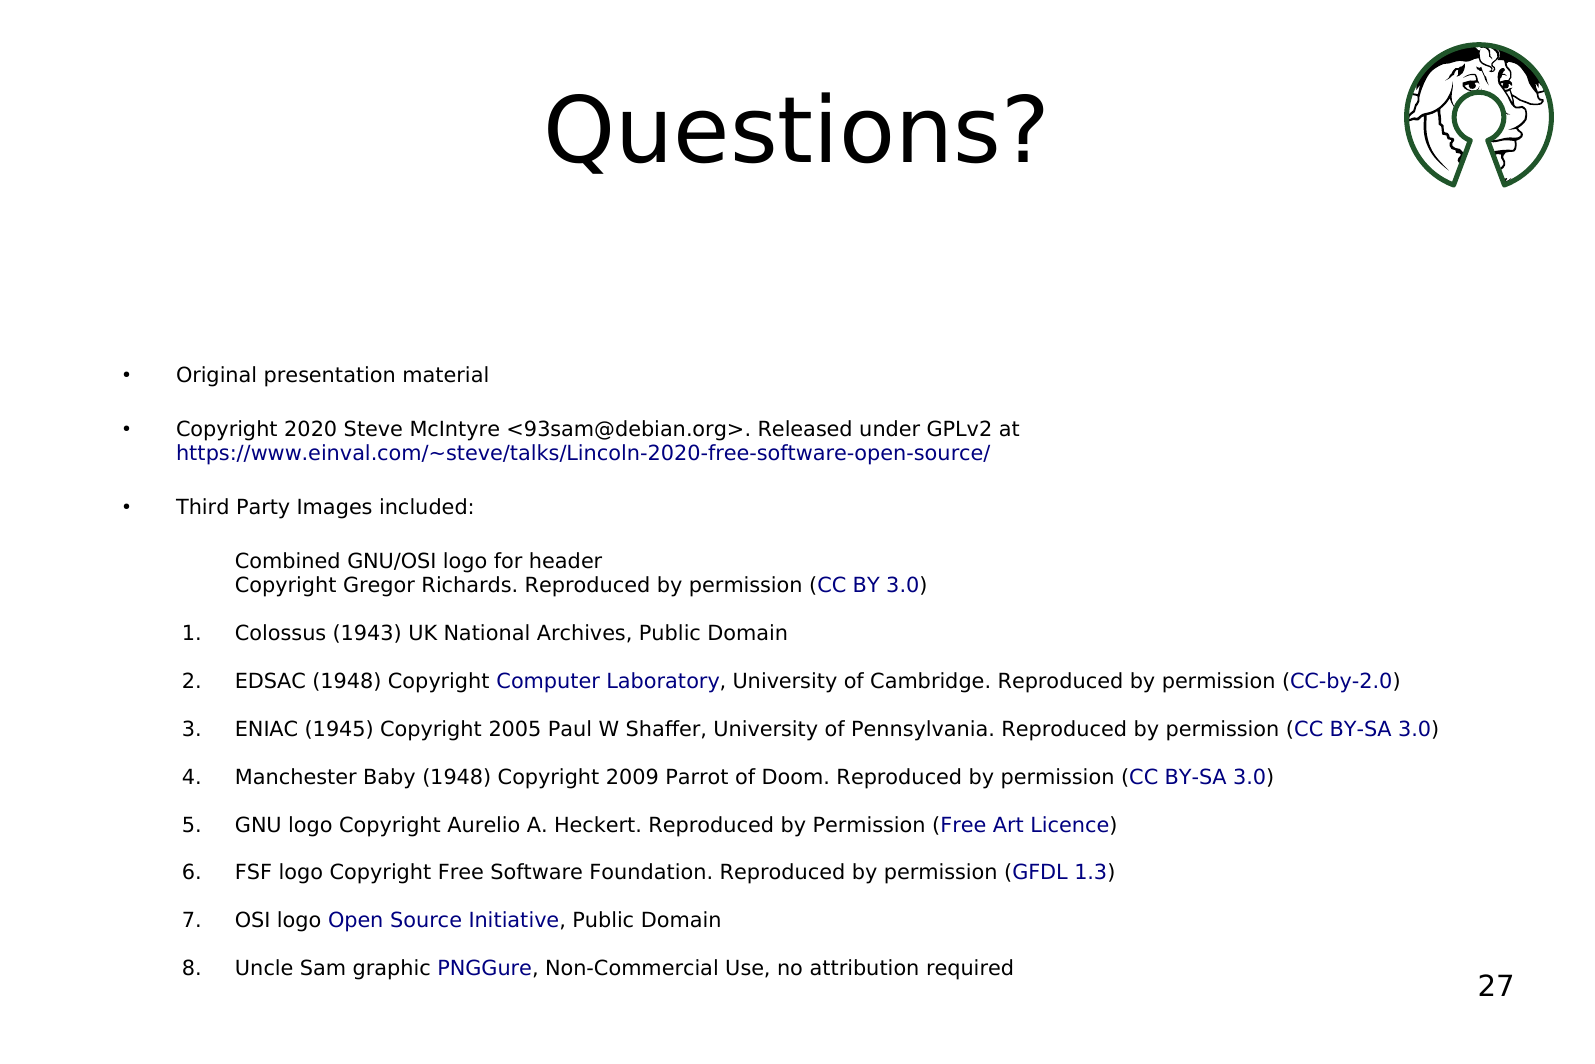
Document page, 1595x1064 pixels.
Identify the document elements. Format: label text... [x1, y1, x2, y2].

title Questions? [79, 42, 1515, 220]
list Original presentation material Copyright 2020 Steve McIntyre <93sam@debian.org>. Released under GPLv2 at https://www.einval.com/~steve/talks/Lincoln-2020-free-software-open-source/ Third Party Images included: Combined GNU/OSI logo for header Copyright Gregor Richards. Reproduced by permission (CC BY 3.0) Colossus (1943) UK National Archives, Public Domain EDSAC (1948) Copyright Computer Laboratory, University of Cambridge. Reproduced by permission (CC-by-2.0) ENIAC (1945) Copyright 2005 Paul W Shaffer, University of Pennsylvania. Reproduced by permission (CC BY-SA 3.0) Manchester Baby (1948) Copyright 2009 Parrot of Doom. Reproduced by permission (CC BY-SA 3.0) GNU logo Copyright Aurelio A. Heckert. Reproduced by Permission (Free Art Licence) FSF logo Copyright Free Software Foundation. Reproduced by permission (GFDL 1.3) OSI logo Open Source Initiative, Public Domain Uncle Sam graphic PNGGure, Non-Commercial Use, no attribution required [75, 363, 1511, 1064]
